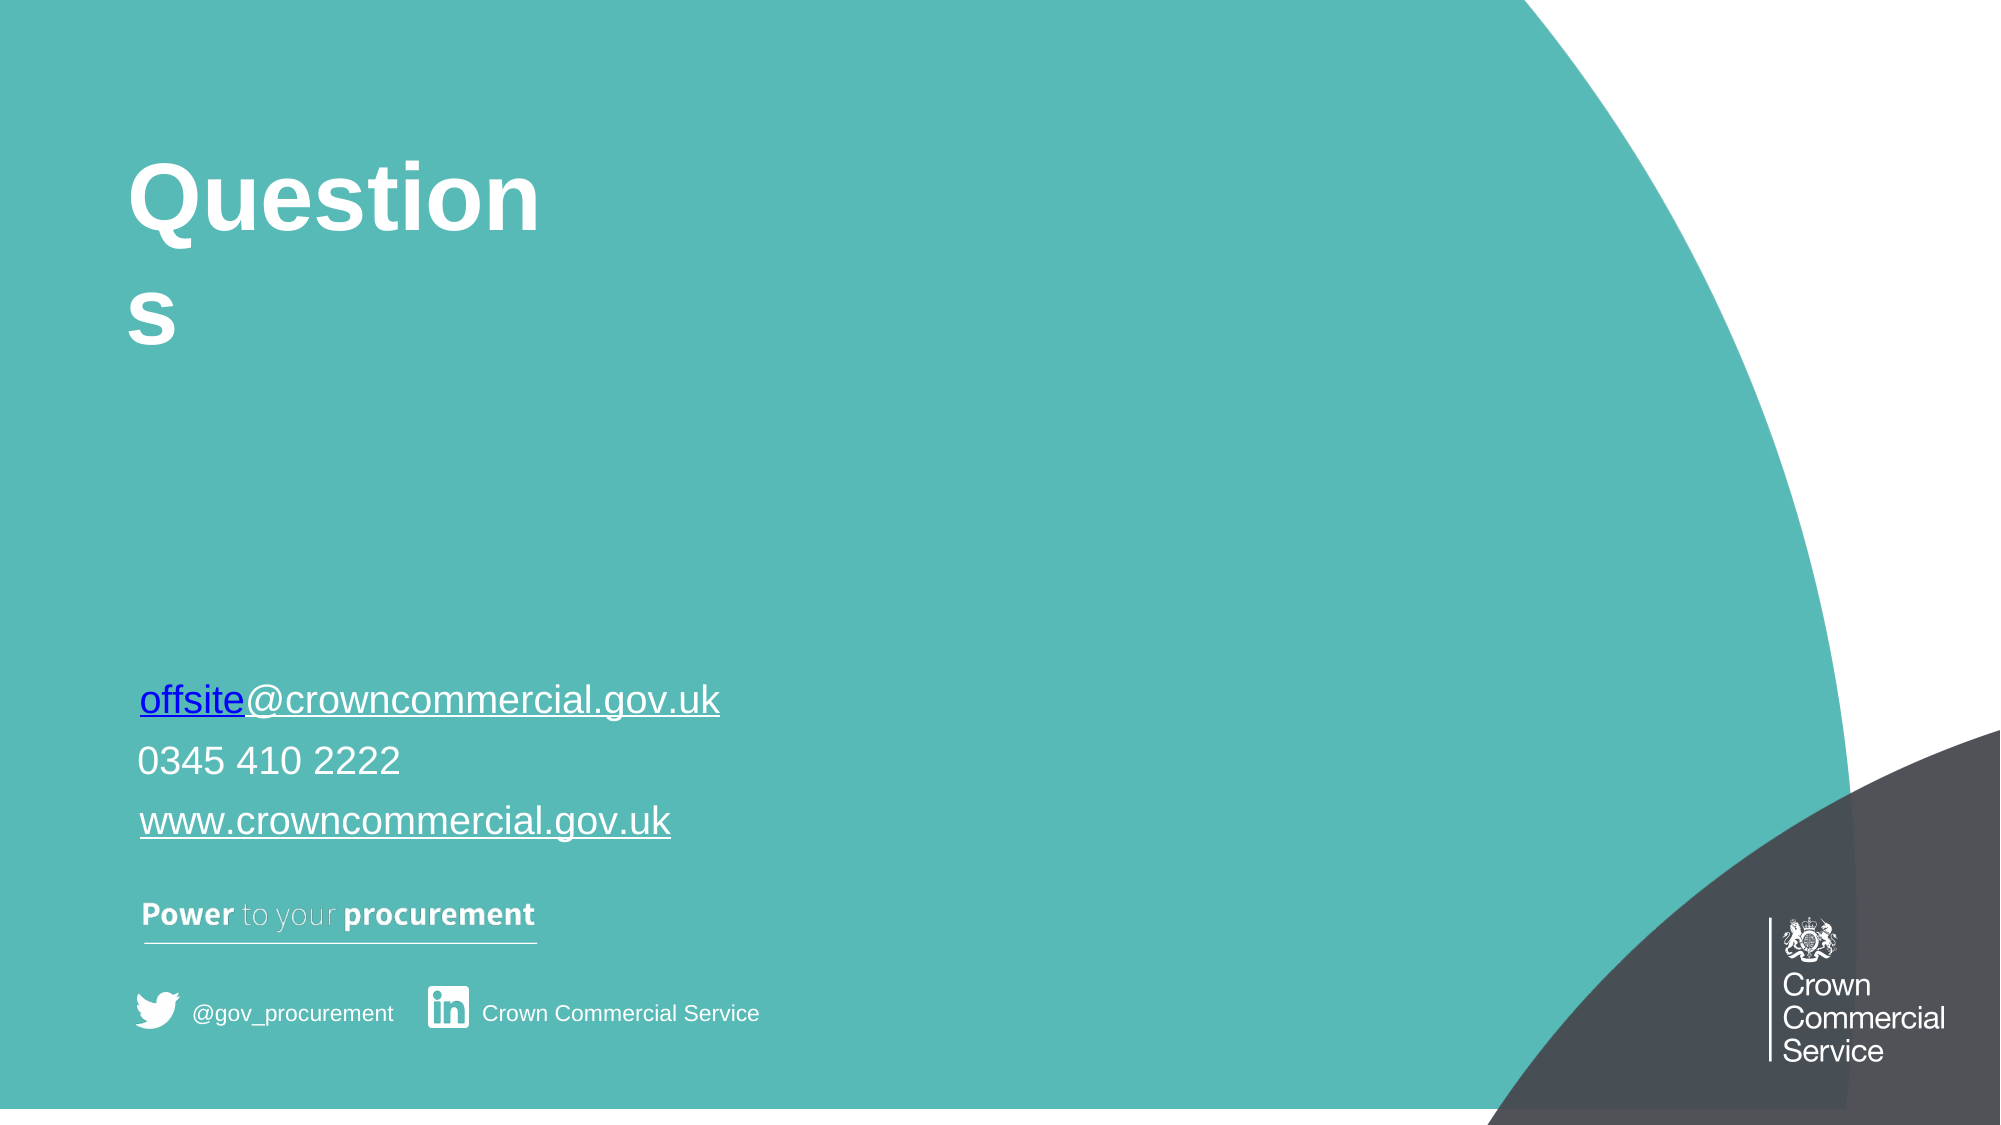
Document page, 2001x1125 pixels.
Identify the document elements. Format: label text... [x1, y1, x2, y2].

text_box Crown Commercial Service [480, 998, 764, 1023]
title Questions [125, 134, 772, 255]
text_box offsite@crowncommercial.gov.uk 0345 410 2222 www.crowncommercial.gov.uk [137, 659, 764, 845]
picture [0, 0, 2000, 1125]
text_box @gov_procurement [189, 998, 397, 1023]
